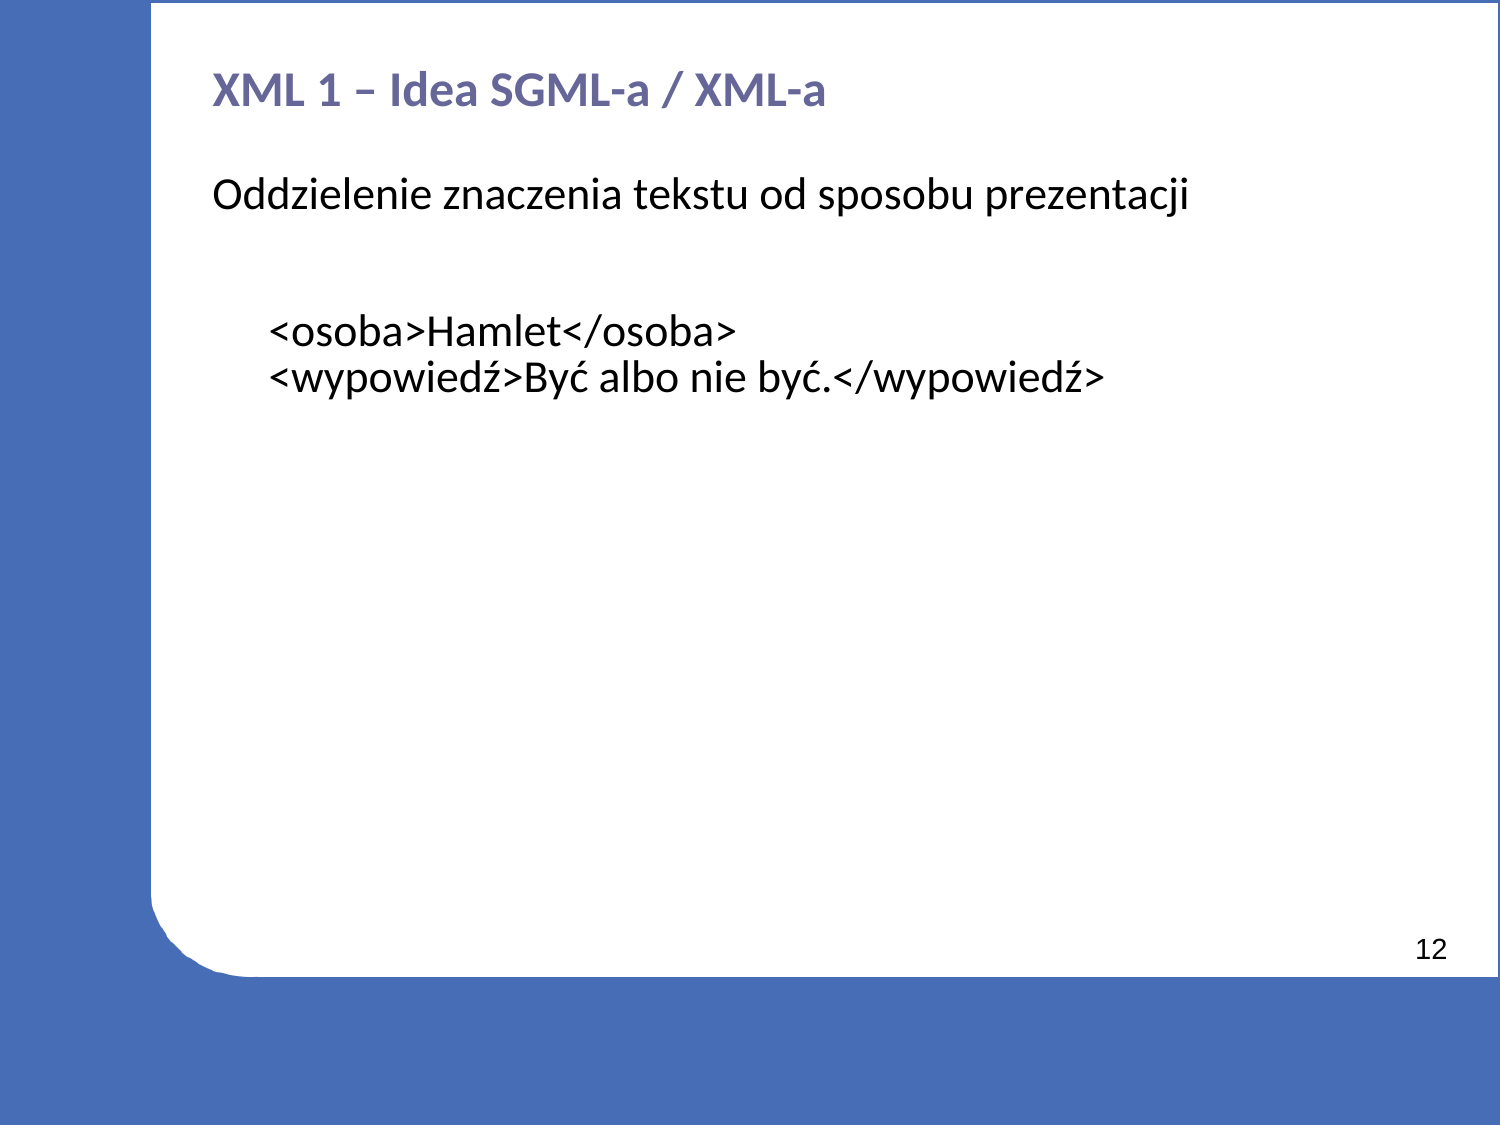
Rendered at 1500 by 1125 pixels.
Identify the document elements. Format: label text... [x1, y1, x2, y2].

list Oddzielenie znaczenia tekstu od sposobu prezentacji <osoba>Hamlet</osoba> <wypowiedź>Być albo nie być.</wypowiedź> [212, 174, 1448, 911]
title XML 1 – Idea SGML-a / XML-a [212, 24, 1447, 164]
picture [0, 0, 1500, 1125]
